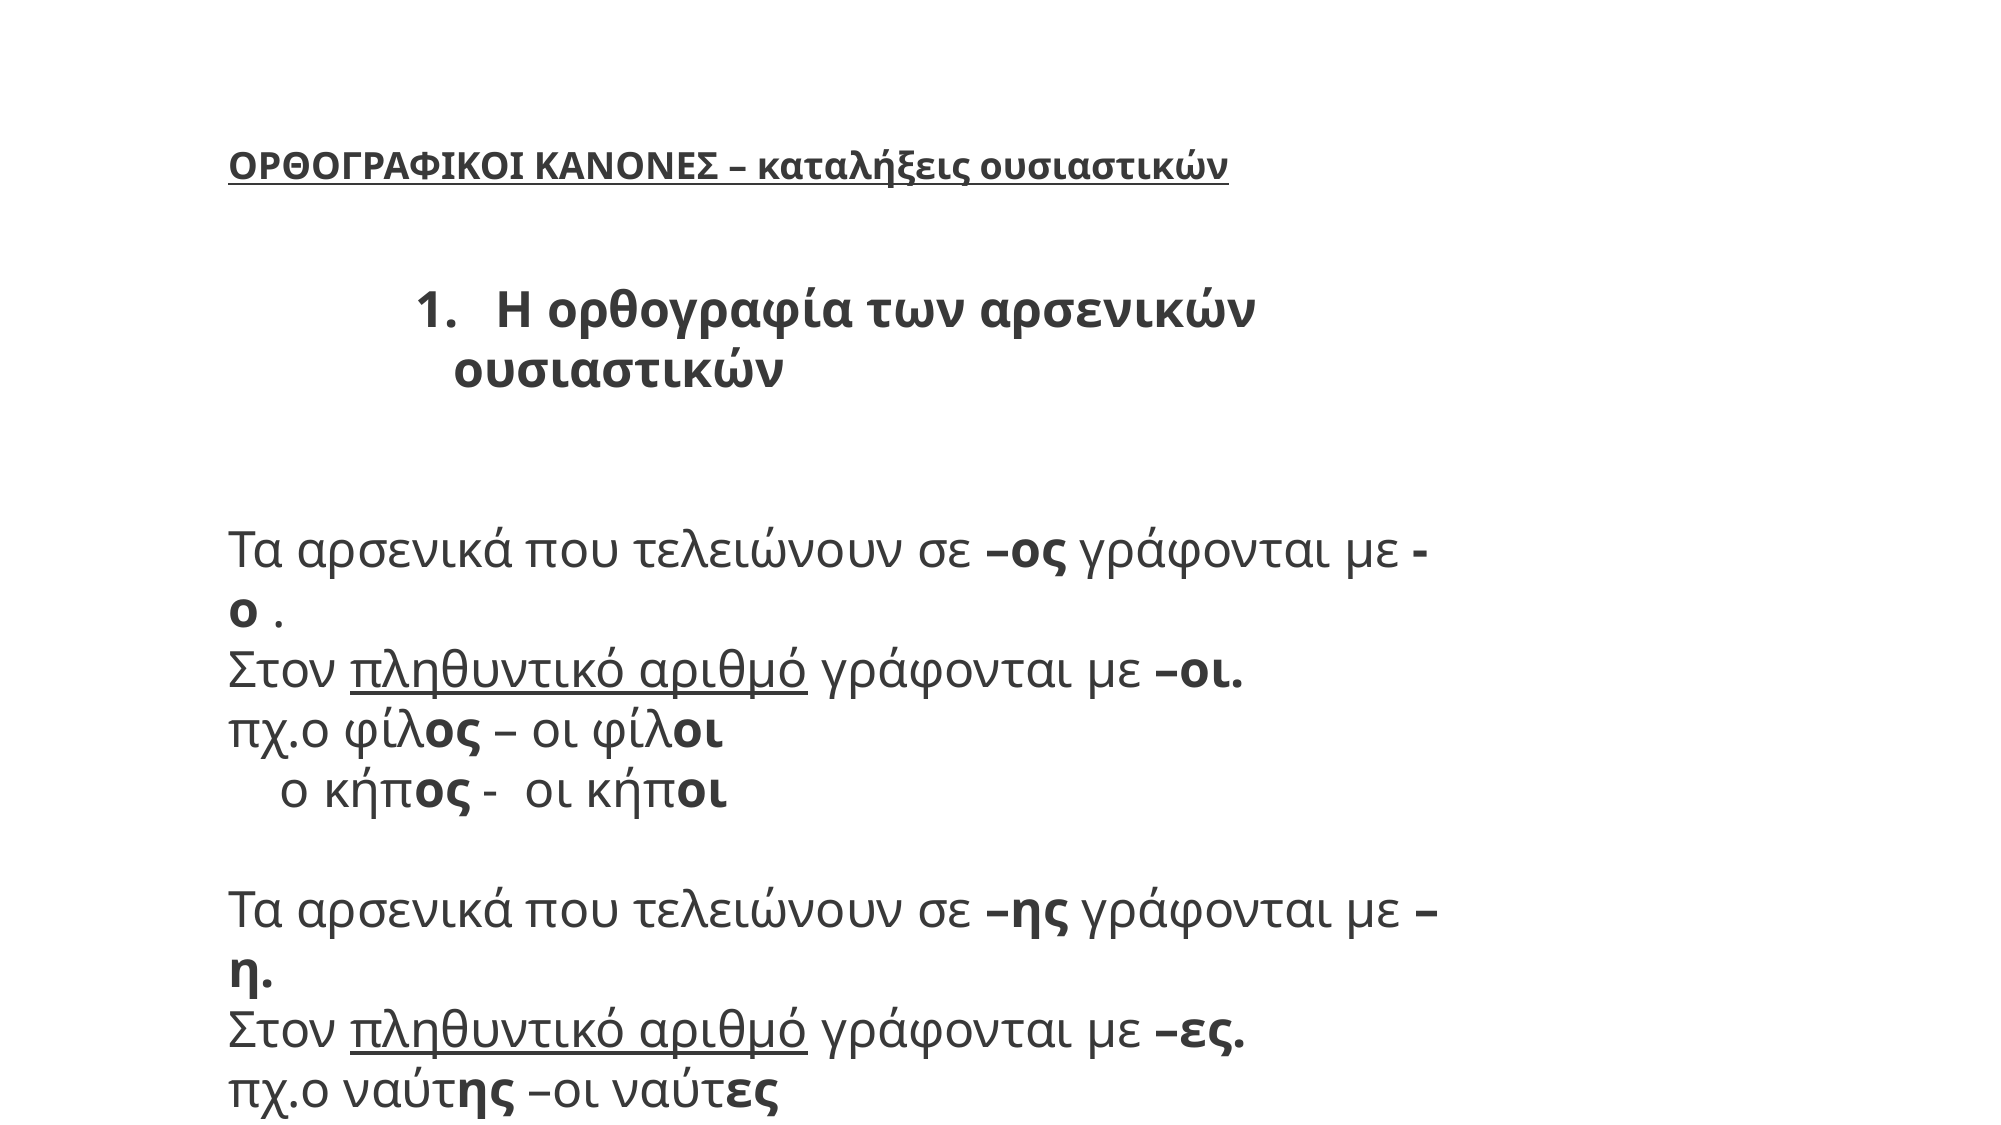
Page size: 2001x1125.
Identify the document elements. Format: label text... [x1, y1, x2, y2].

text_box ΟΡΘΟΓΡΑΦΙΚΟΙ ΚΑΝΟΝΕΣ – καταλήξεις ουσιαστικών 1. Η ορθογραφία των αρσενικών ουσιαστικών Τα αρσενικά που τελειώνουν σε –ος γράφονται με -ο . Στον πληθυντικό αριθμό γράφονται με –οι. πχ.ο φίλος – οι φίλοι ο κήπος - οι κήποι Τα αρσενικά που τελειώνουν σε –ης γράφονται με –η. Στον πληθυντικό αριθμό γράφονται με –ες. πχ.ο ναύτης –οι ναύτες ο μαθητής – οι μαθητές [213, 134, 1501, 1014]
